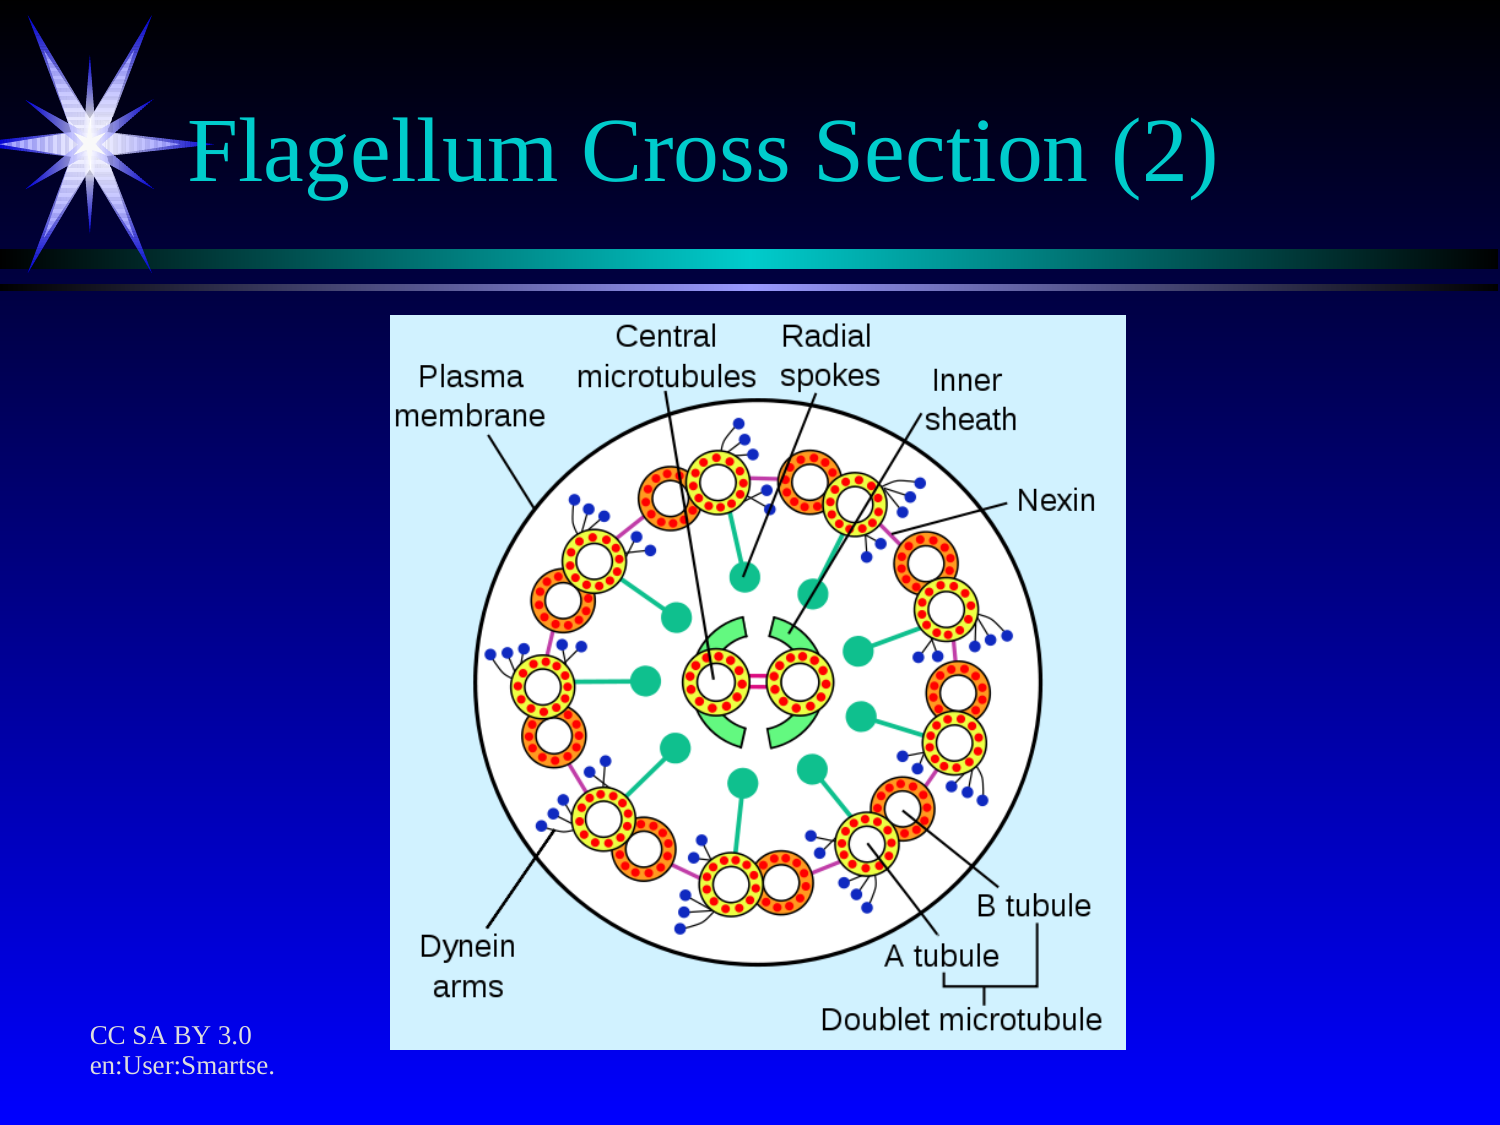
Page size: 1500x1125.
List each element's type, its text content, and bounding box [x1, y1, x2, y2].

picture [390, 315, 1126, 1051]
title Flagellum Cross Section (2) [187, 56, 1463, 244]
text_box CC SA BY 3.0 en:User:Smartse. [75, 1013, 338, 1088]
